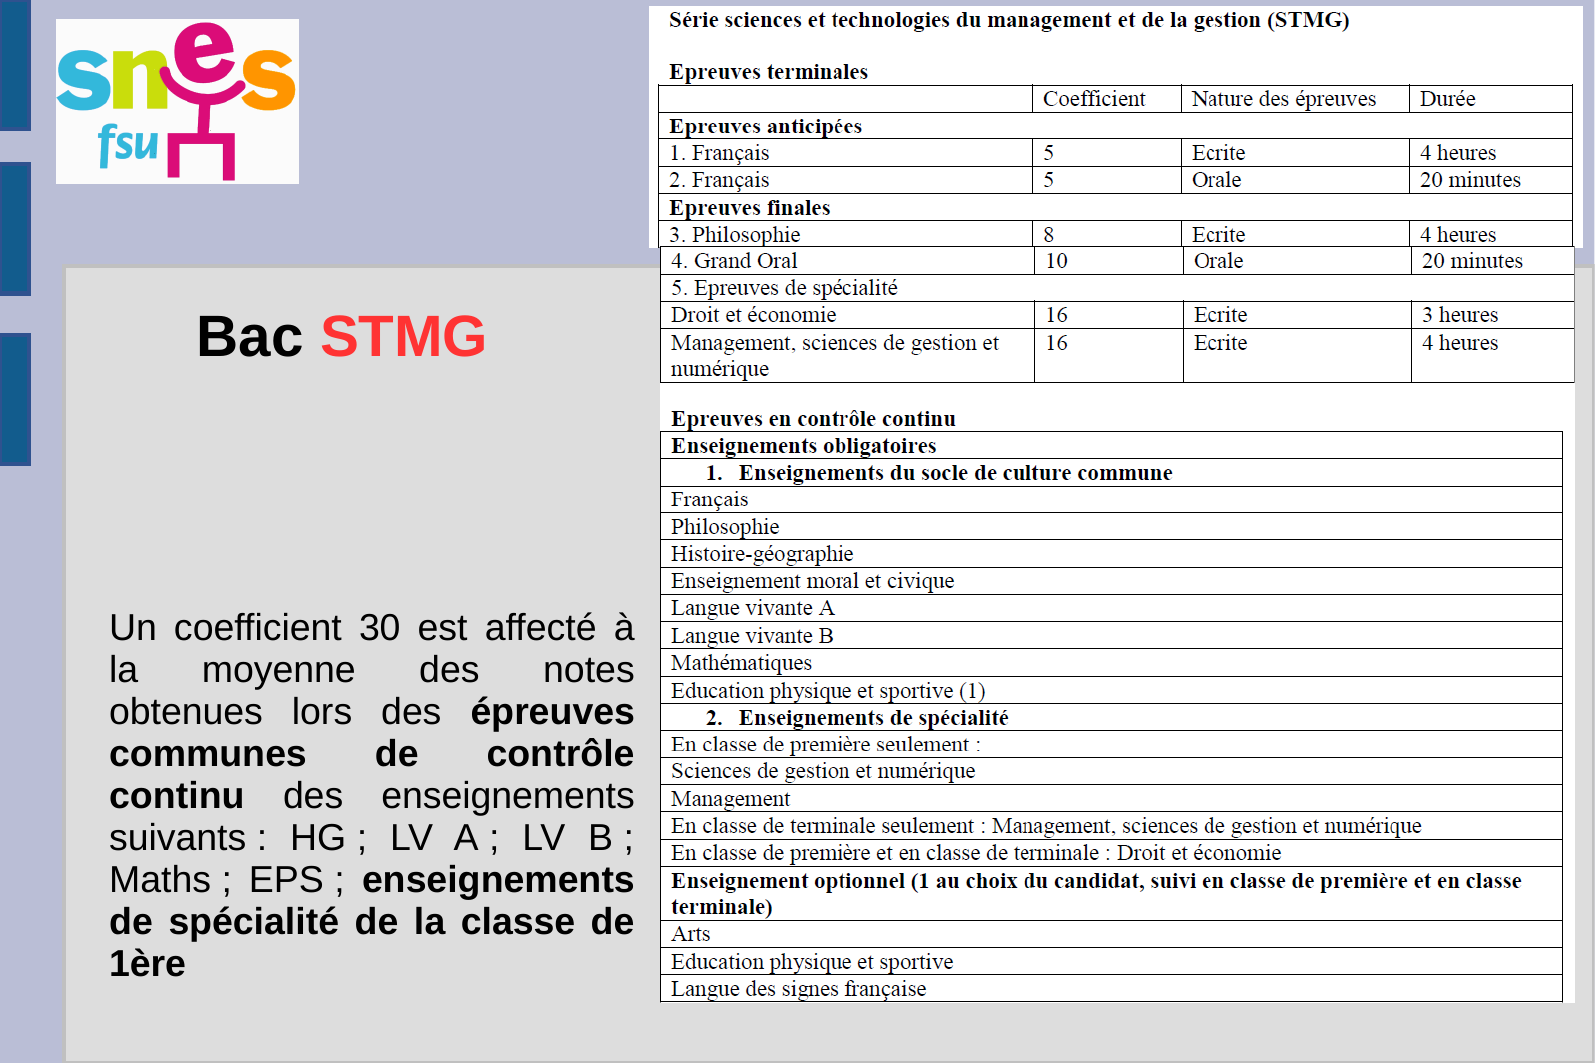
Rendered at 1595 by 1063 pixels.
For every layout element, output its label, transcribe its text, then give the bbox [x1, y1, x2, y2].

picture [56, 19, 299, 184]
text_box Bac STMG [70, 296, 615, 378]
picture [649, 6, 1583, 1003]
text_box Un coefficient 30 est affecté à la moyenne des notes obtenues lors des épreuves communes de contrôle continu des enseignements suivants : HG ; LV A ; LV B ; Maths ; EPS ; enseignements de spécialité de la classe de 1ère [94, 598, 650, 1042]
